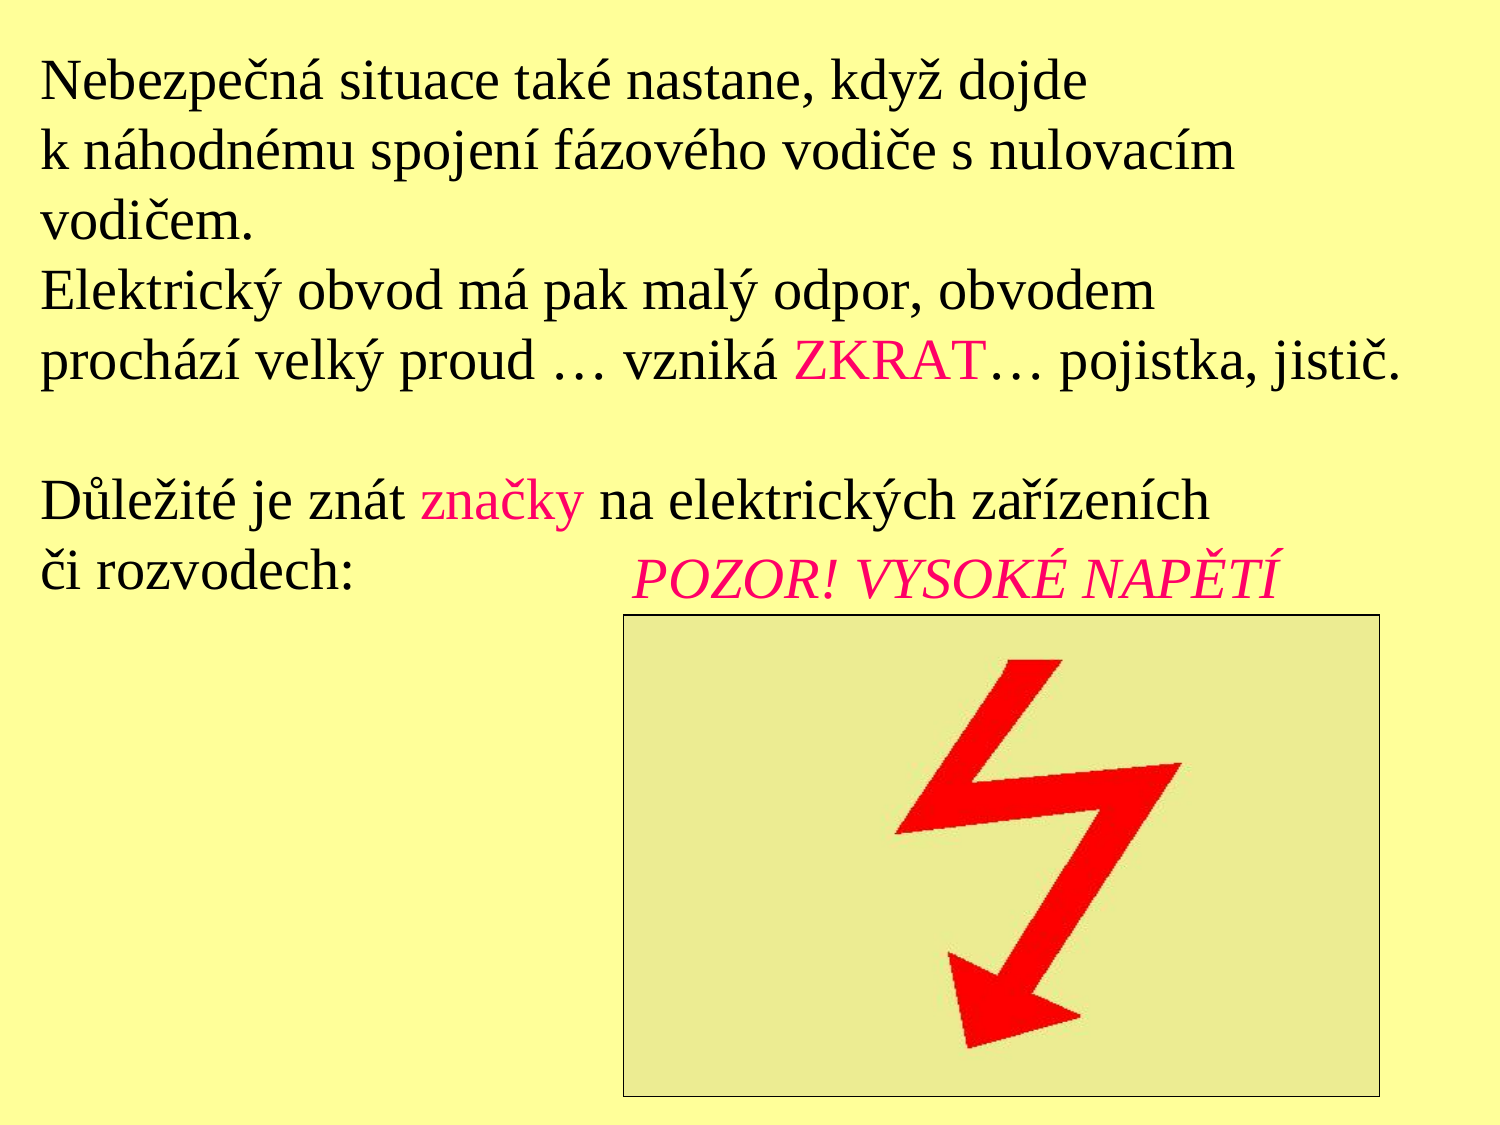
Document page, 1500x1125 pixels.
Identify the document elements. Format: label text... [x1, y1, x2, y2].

picture [624, 615, 1379, 1096]
text_box Nebezpečná situace také nastane, když dojde k náhodnému spojení fázového vodiče s nulovacím vodičem. Elektrický obvod má pak malý odpor, obvodem prochází velký proud … vzniká ZKRAT… pojistka, jistič. Důležité je znát značky na elektrických zařízeních či rozvodech: [25, 33, 1500, 610]
text_box POZOR! VYSOKÉ NAPĚTÍ [618, 532, 1354, 618]
